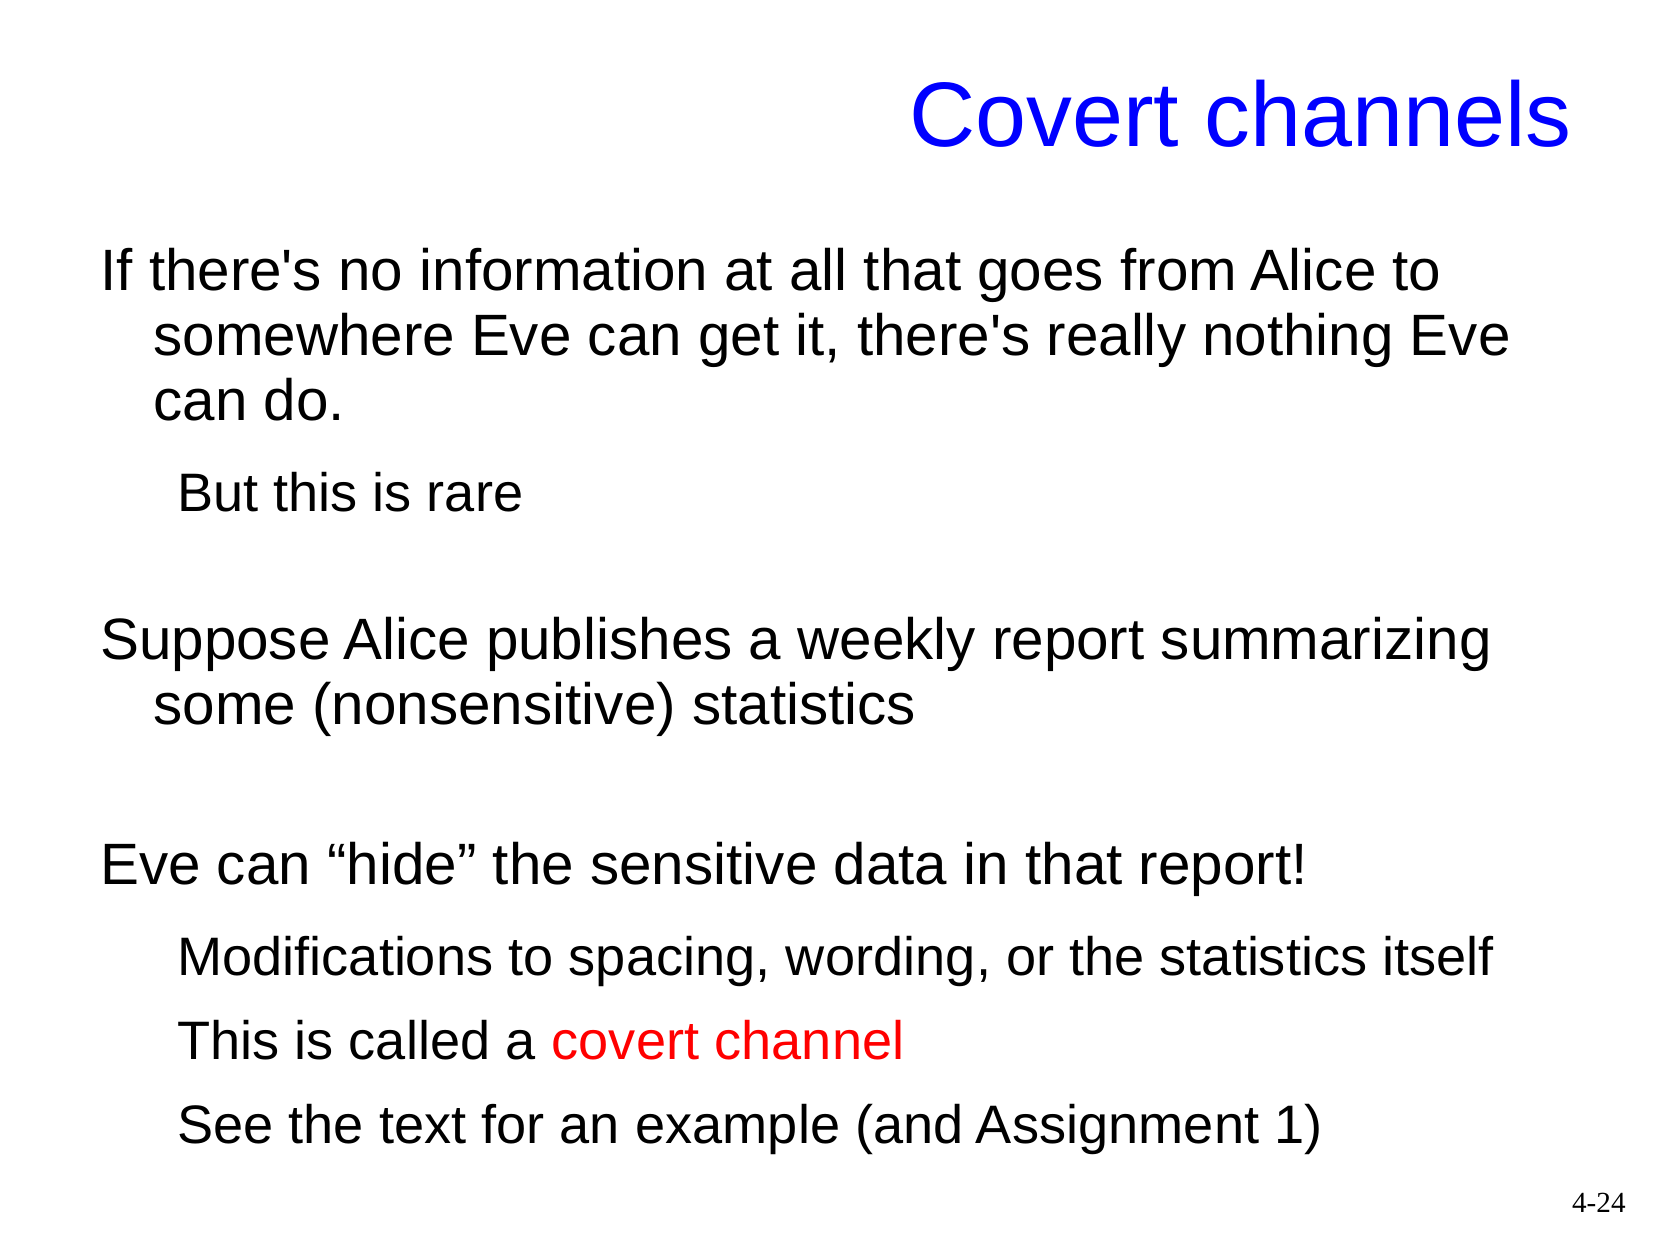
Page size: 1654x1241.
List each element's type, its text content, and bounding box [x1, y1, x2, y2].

list If there's no information at all that goes from Alice to somewhere Eve can get it, there's really nothing Eve can do. But this is rare Suppose Alice publishes a weekly report summarizing some (nonsensitive) statistics Eve can “hide” the sensitive data in that report! Modifications to spacing, wording, or the statistics itself This is called a covert channel See the text for an example (and Assignment 1) [82, 237, 1571, 1156]
title Covert channels [84, 18, 1573, 211]
